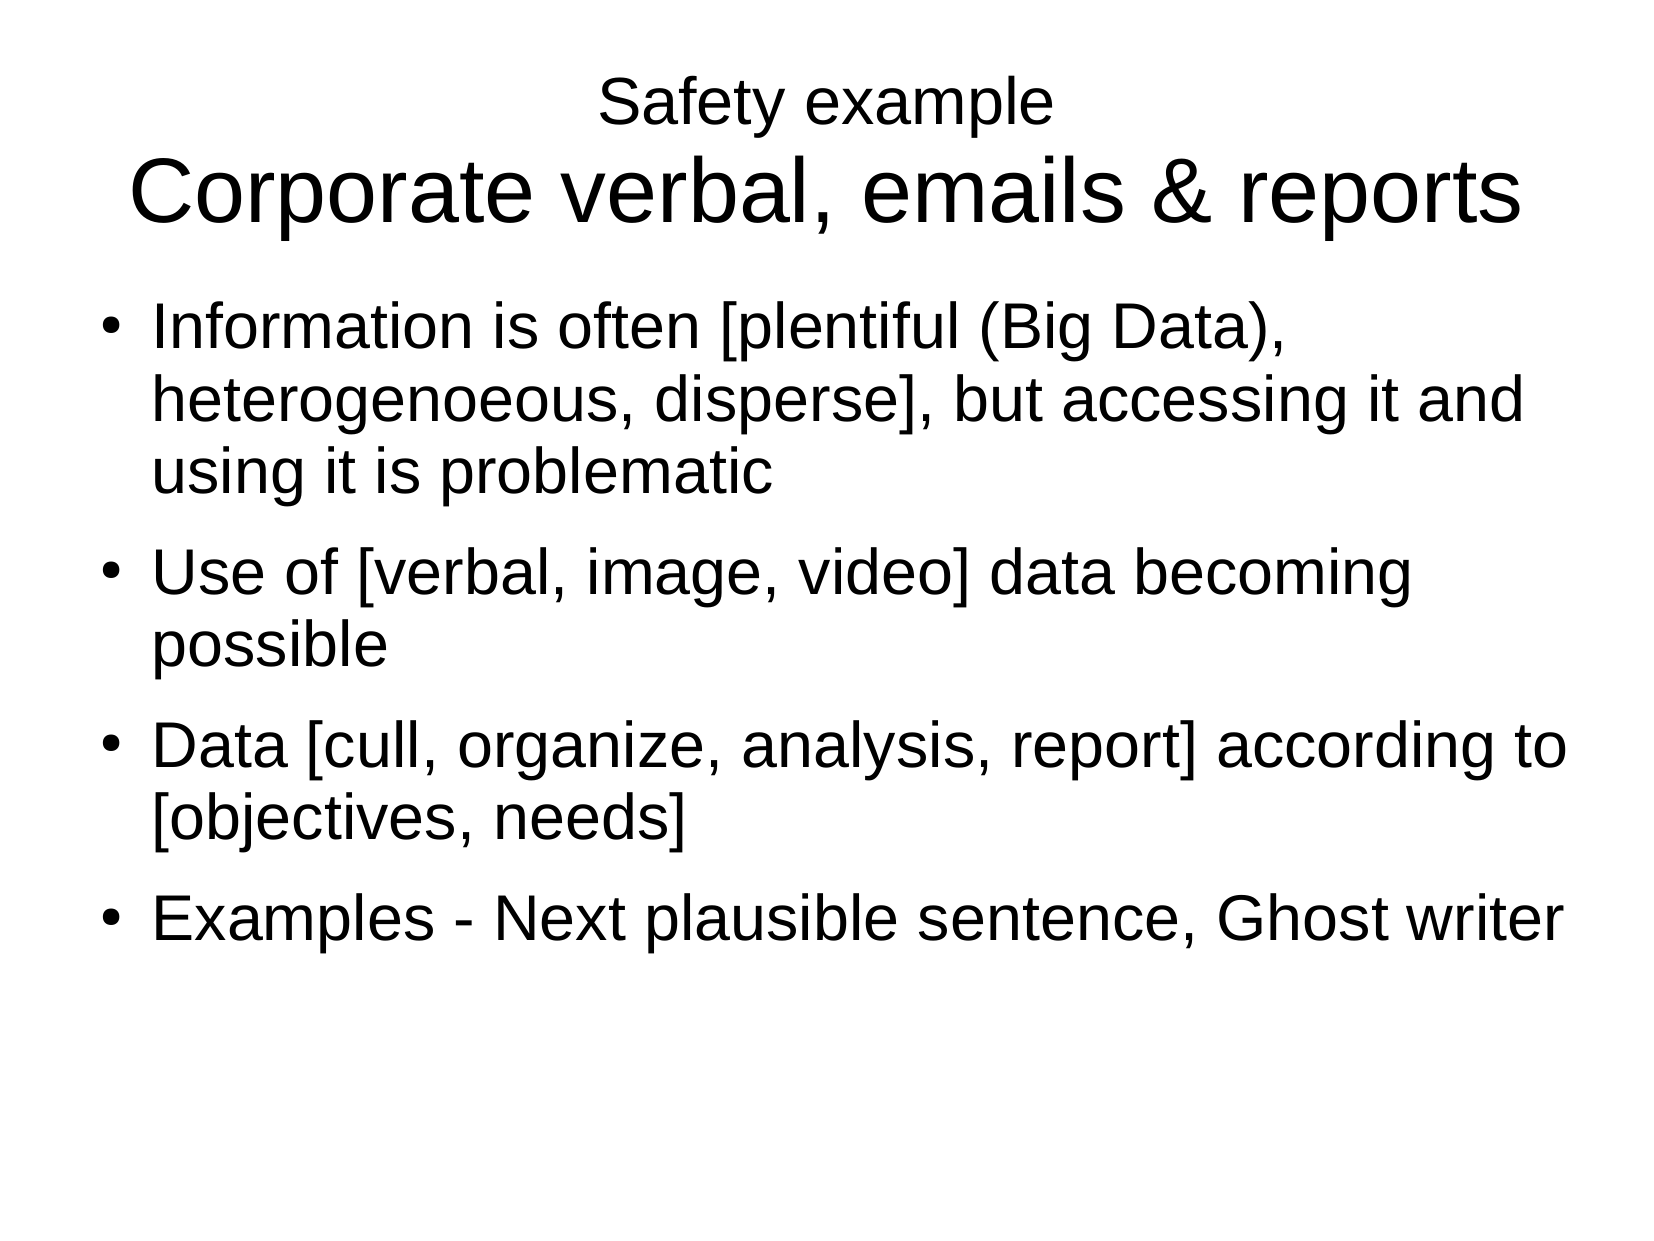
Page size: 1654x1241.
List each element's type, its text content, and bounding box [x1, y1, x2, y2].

list Information is often [plentiful (Big Data), heterogenoeous, disperse], but accessing it and using it is problematic Use of [verbal, image, video] data becoming possible Data [cull, organize, analysis, report] according to [objectives, needs] Examples - Next plausible sentence, Ghost writer [82, 290, 1571, 1010]
title Safety example Corporate verbal, emails & reports [82, 49, 1571, 257]
